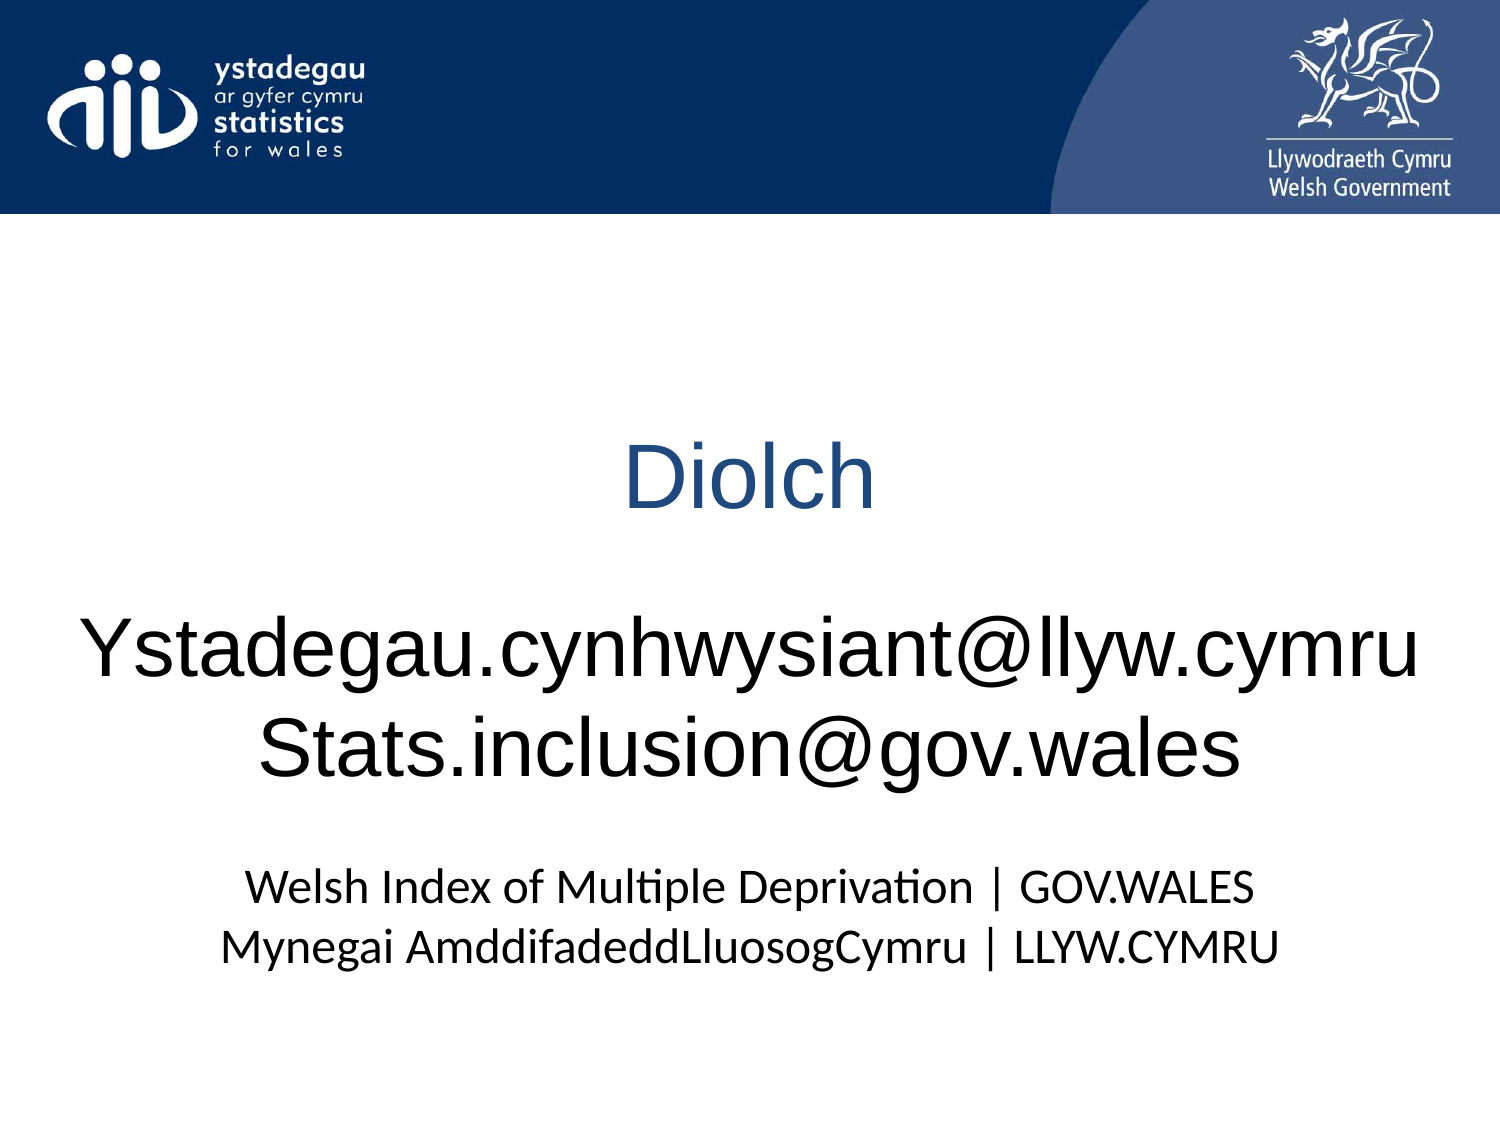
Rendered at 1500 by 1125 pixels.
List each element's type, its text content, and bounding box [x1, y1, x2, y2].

text_box Diolch [607, 409, 893, 534]
picture [0, 0, 1500, 214]
text_box Ystadegau.cynhwysiant@llyw.cymru Stats.inclusion@gov.wales Welsh Index of Multiple Deprivation | GOV.WALES Mynegai Amddifadedd Lluosog Cymru | LLYW.CYMRU [63, 586, 1437, 1041]
